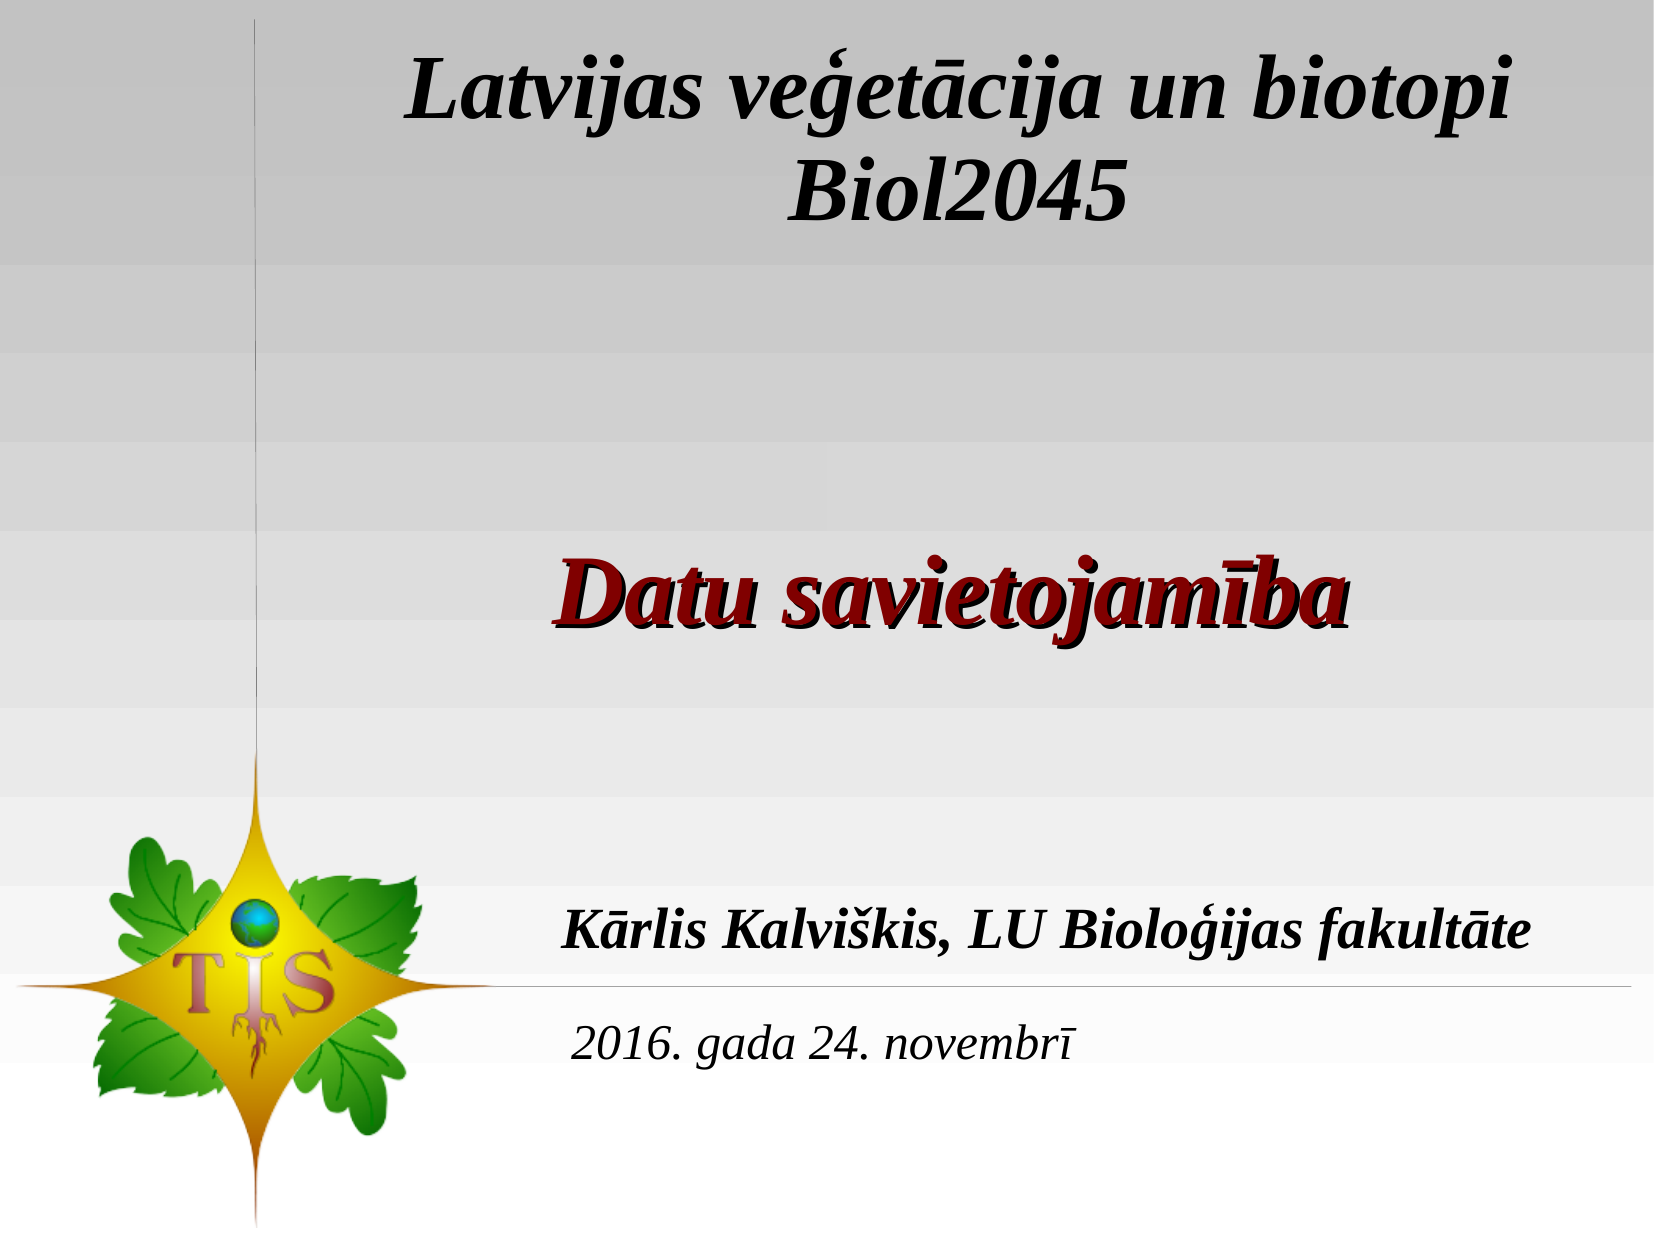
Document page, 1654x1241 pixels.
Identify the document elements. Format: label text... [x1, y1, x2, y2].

picture [0, 0, 1654, 1241]
title Datu savietojamība [295, 324, 1607, 857]
text_box 2016. gada 24. novembrī [556, 1007, 1088, 1078]
